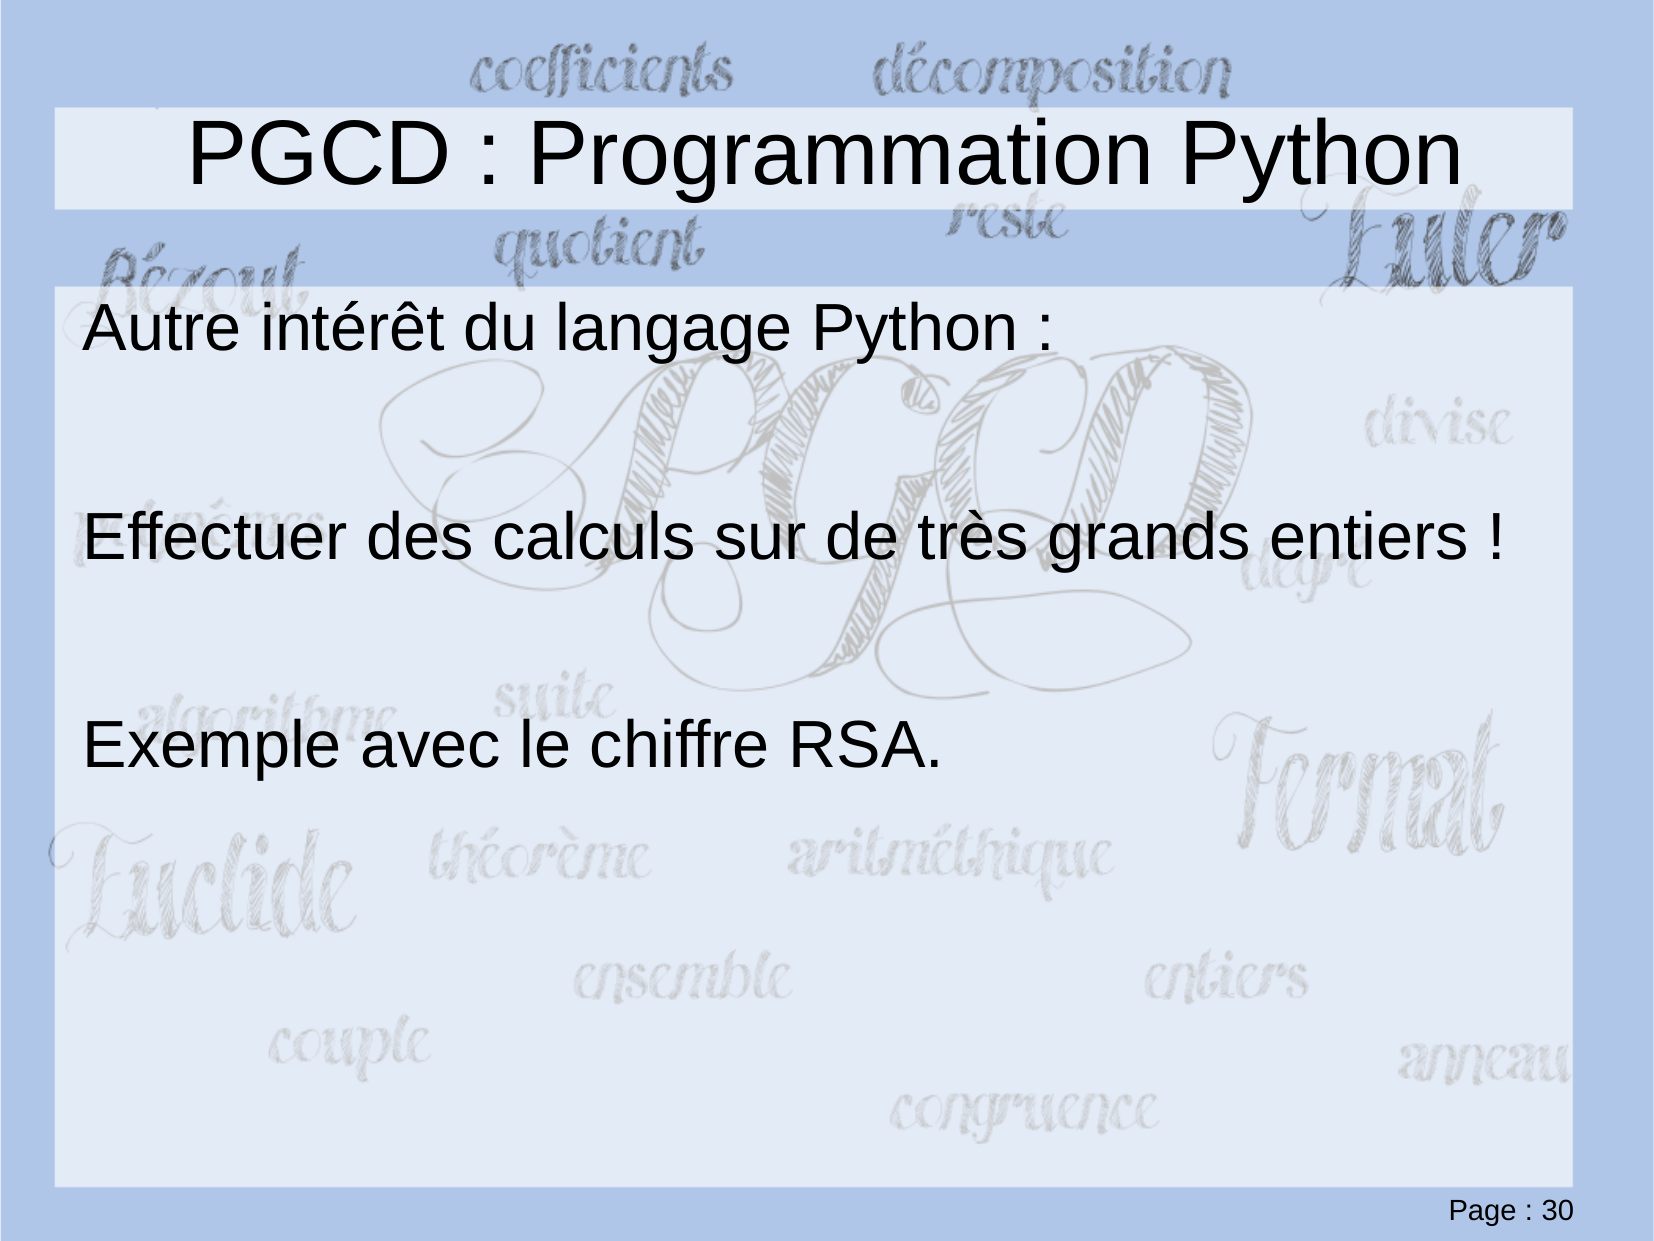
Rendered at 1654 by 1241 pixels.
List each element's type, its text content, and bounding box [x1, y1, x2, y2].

picture [0, 0, 1654, 1241]
title PGCD : Programmation Python [82, 49, 1571, 257]
list Autre intérêt du langage Python : Effectuer des calculs sur de très grands entiers ! Exemple avec le chiffre RSA. [82, 290, 1571, 1010]
